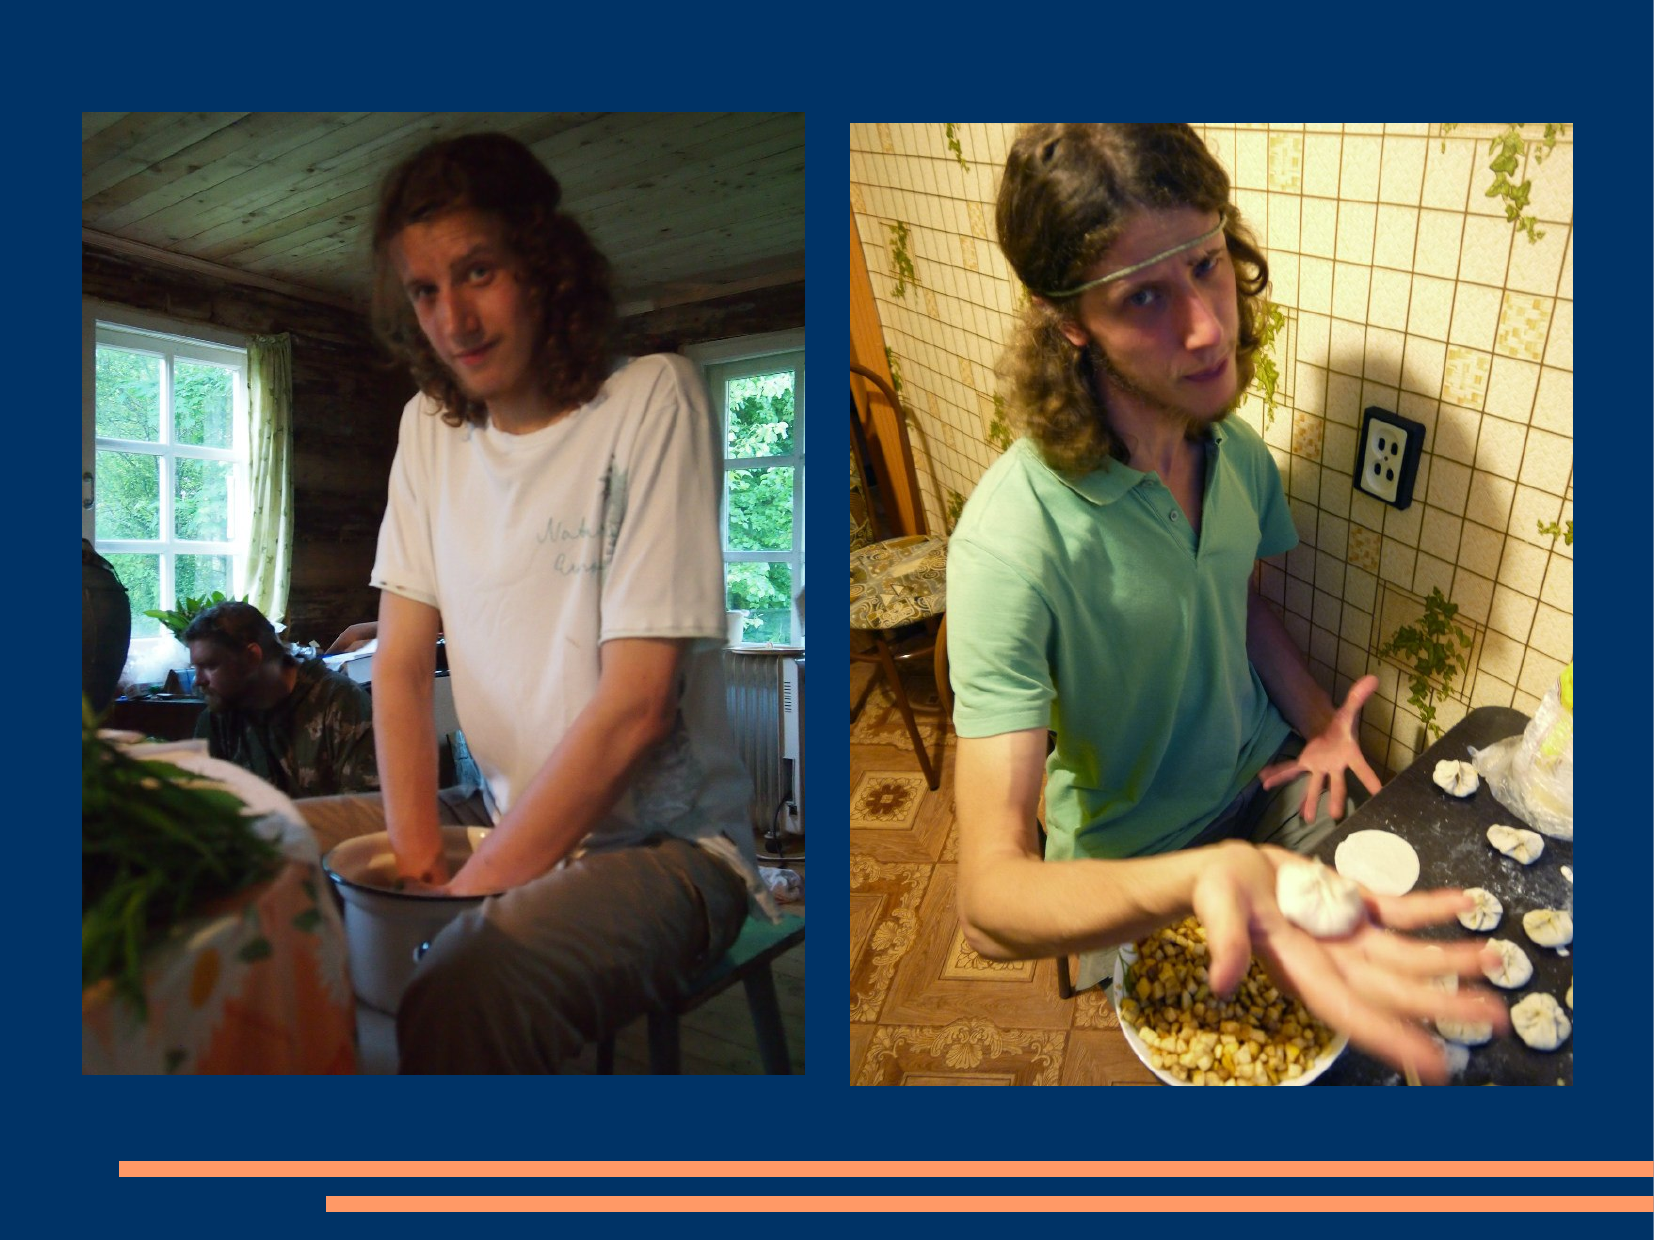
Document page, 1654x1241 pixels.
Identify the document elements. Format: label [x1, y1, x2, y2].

picture [850, 123, 1573, 1087]
picture [82, 112, 805, 1075]
